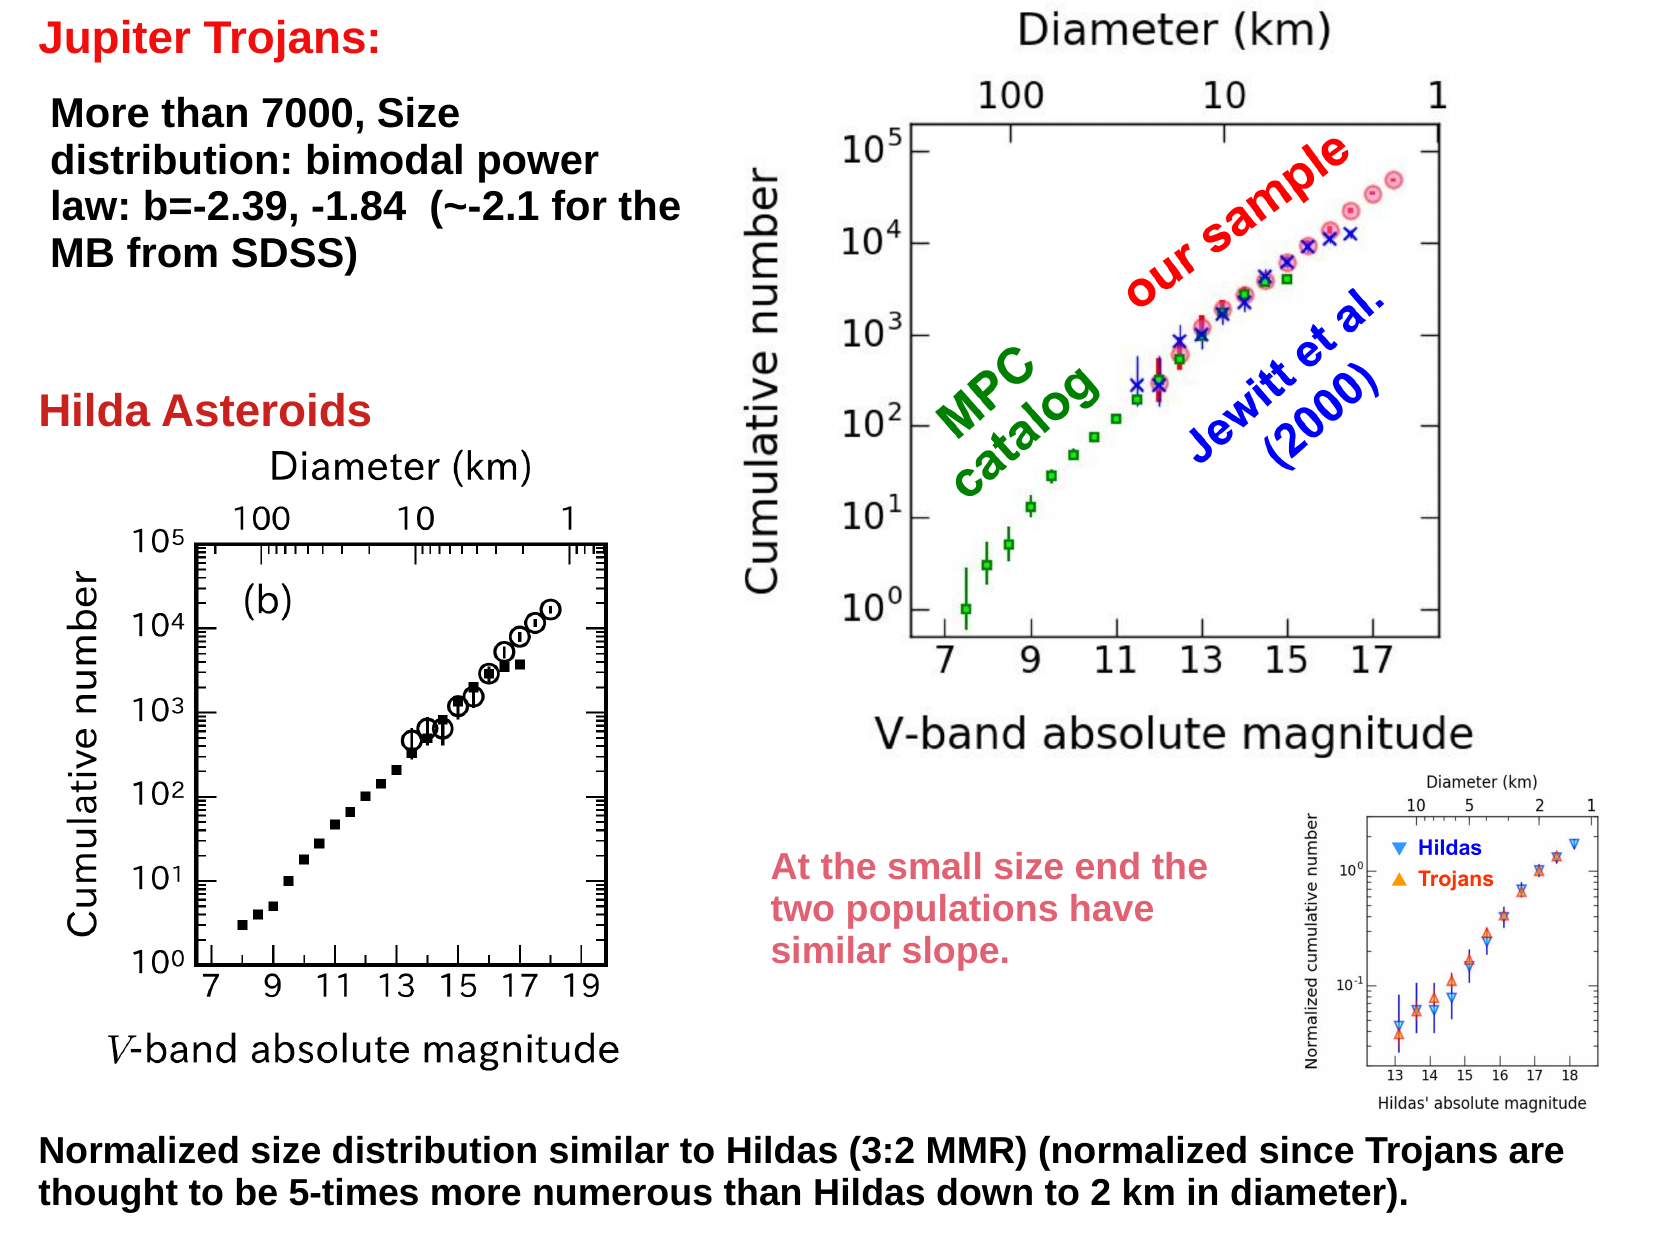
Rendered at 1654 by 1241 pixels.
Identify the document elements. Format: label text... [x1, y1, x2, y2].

text_box More than 7000, Size distribution: bimodal power law: b=-2.39, -1.84 (~-2.1 for the MB from SDSS) [35, 82, 697, 284]
text_box Normalized size distribution similar to Hildas (3:2 MMR) (normalized since Trojans are thought to be 5-times more numerous than Hildas down to 2 km in diameter). [23, 1121, 1654, 1241]
text_box Hilda Asteroids [23, 377, 402, 445]
text_box At the small size end the two populations have similar slope. [755, 838, 1264, 1087]
picture [23, 0, 1607, 1118]
text_box Jupiter Trojans: [23, 4, 708, 71]
